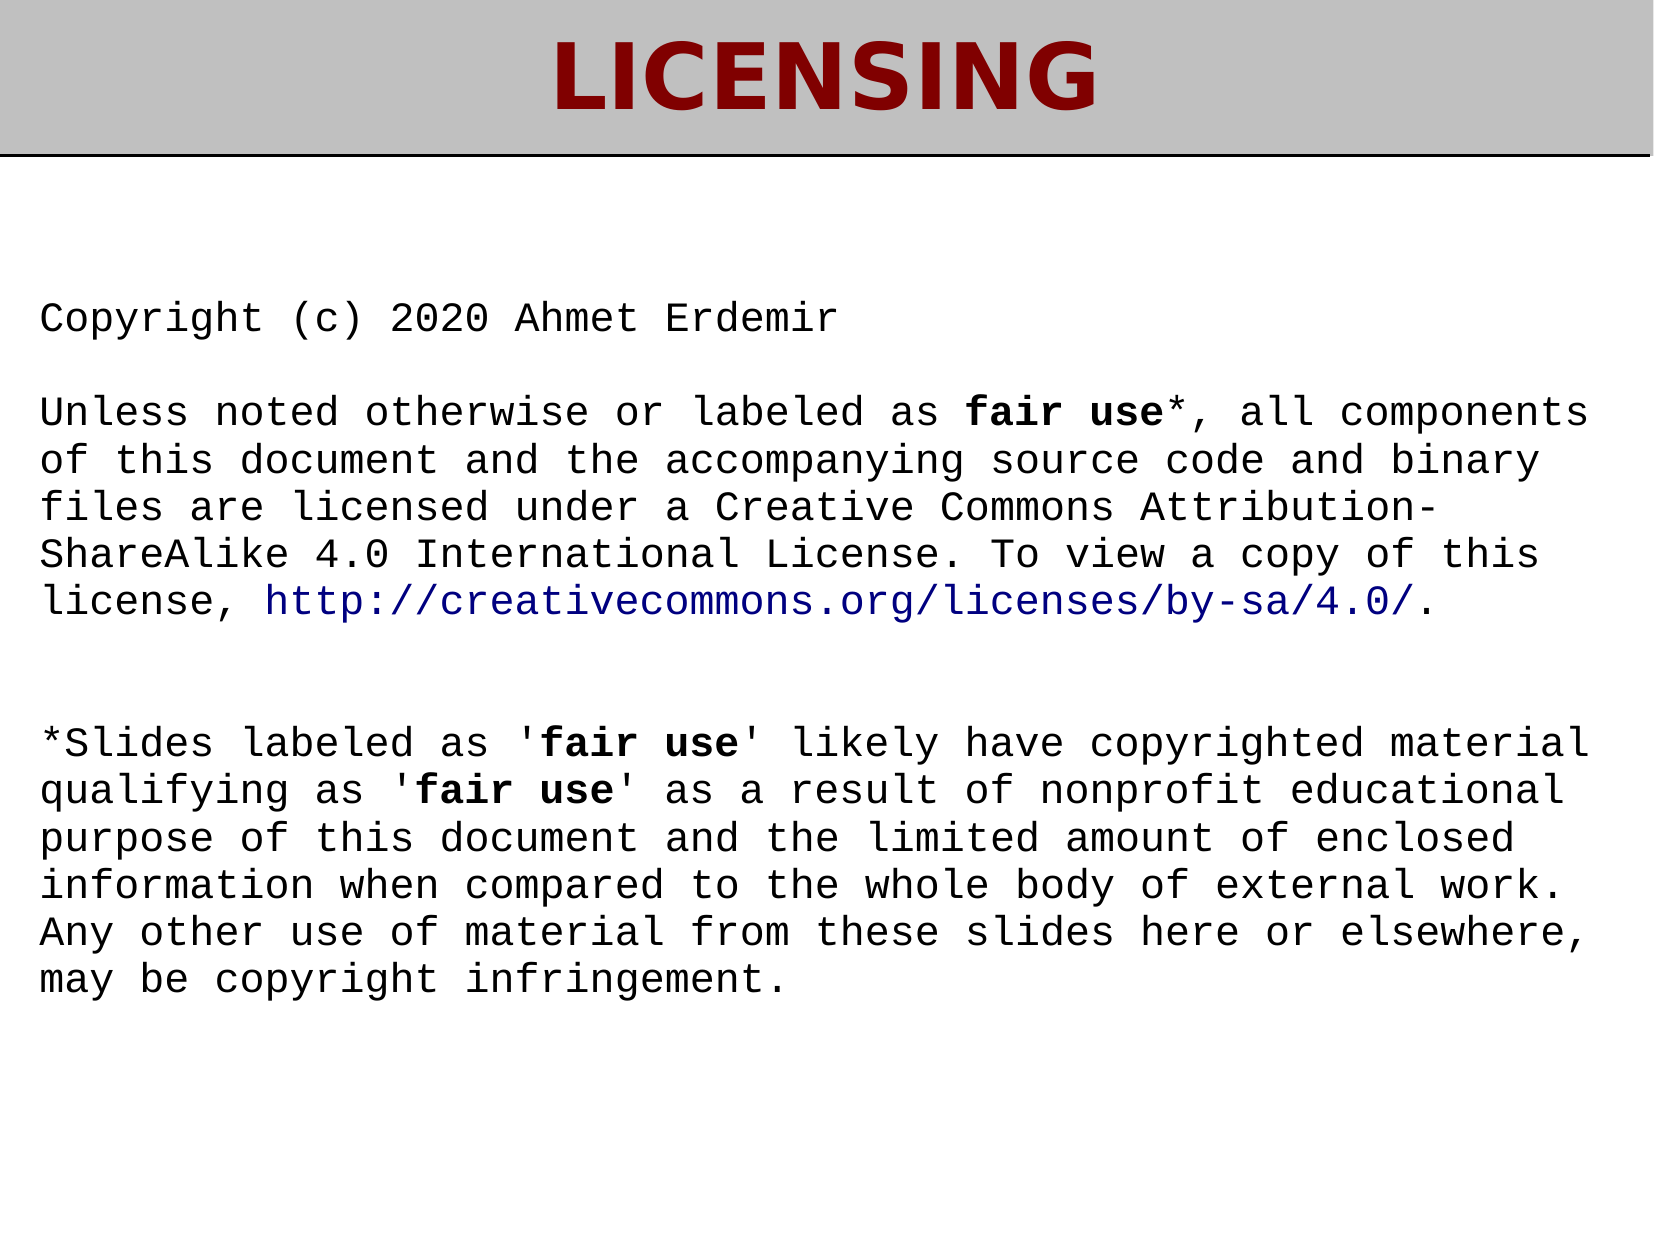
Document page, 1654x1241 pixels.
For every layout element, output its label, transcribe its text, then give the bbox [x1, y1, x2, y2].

text_box [0, 0, 1654, 156]
text_box LICENSING [0, 24, 1651, 132]
text_box Copyright (c) 2020 Ahmet Erdemir Unless noted otherwise or labeled as fair use*, all components of this document and the accompanying source code and binary files are licensed under a Creative Commons Attribution-ShareAlike 4.0 International License. To view a copy of this license, http://creativecommons.org/licenses/by-sa/4.0/. *Slides labeled as 'fair use' likely have copyrighted material qualifying as 'fair use' as a result of nonprofit educational purpose of this document and the limited amount of enclosed information when compared to the whole body of external work. Any other use of material from these slides here or elsewhere, may be copyright infringement. [39, 296, 1615, 1053]
